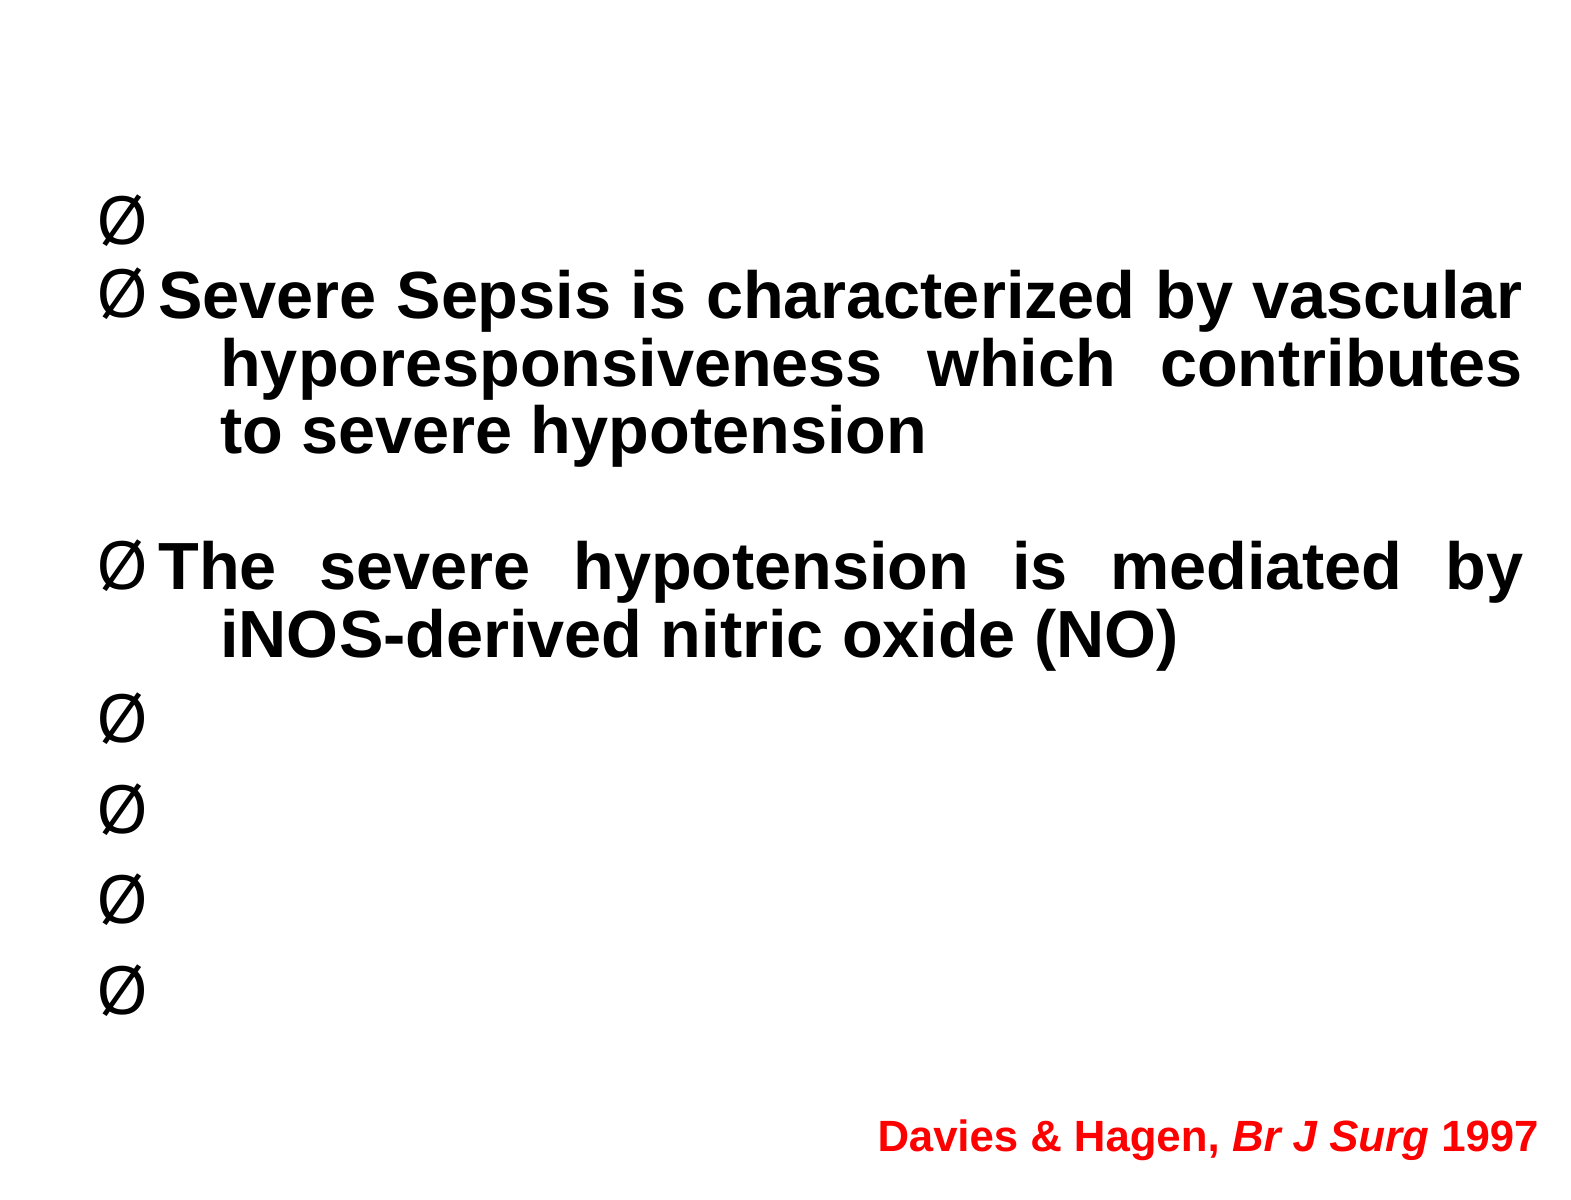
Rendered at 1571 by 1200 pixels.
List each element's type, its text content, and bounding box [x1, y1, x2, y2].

text_box Severe Sepsis is characterized by vascular hyporesponsiveness which contributes to severe hypotension The severe hypotension is mediated by iNOS-derived nitric oxide (NO) [80, 165, 1540, 884]
text_box Davies & Hagen, Br J Surg 1997 [859, 1103, 1557, 1171]
